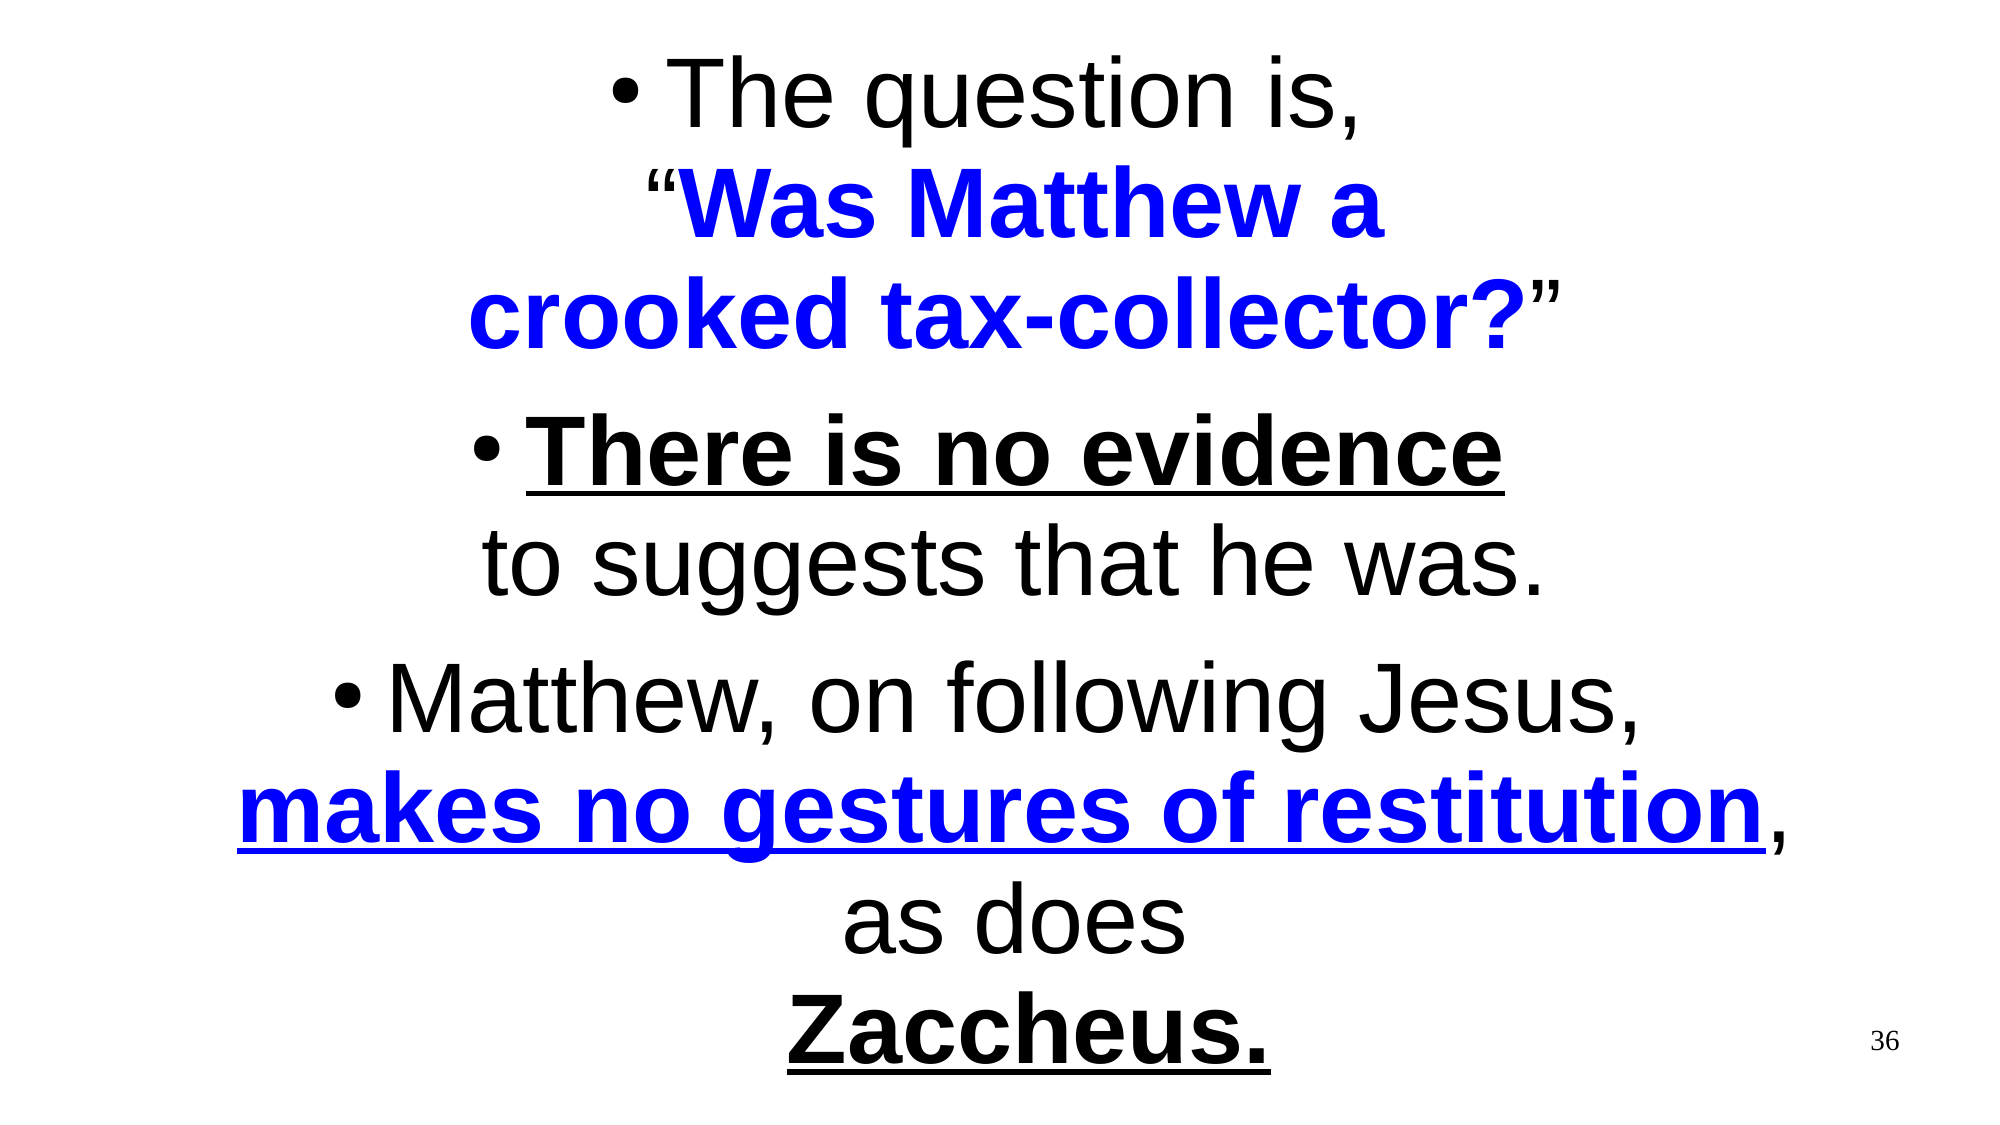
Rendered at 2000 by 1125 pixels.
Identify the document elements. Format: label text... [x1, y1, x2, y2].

list The question is, “Was Matthew a crooked tax-collector?” There is no evidence to suggests that he was. Matthew, on following Jesus, makes no gestures of restitution, as does Zaccheus. [37, 37, 1951, 1088]
